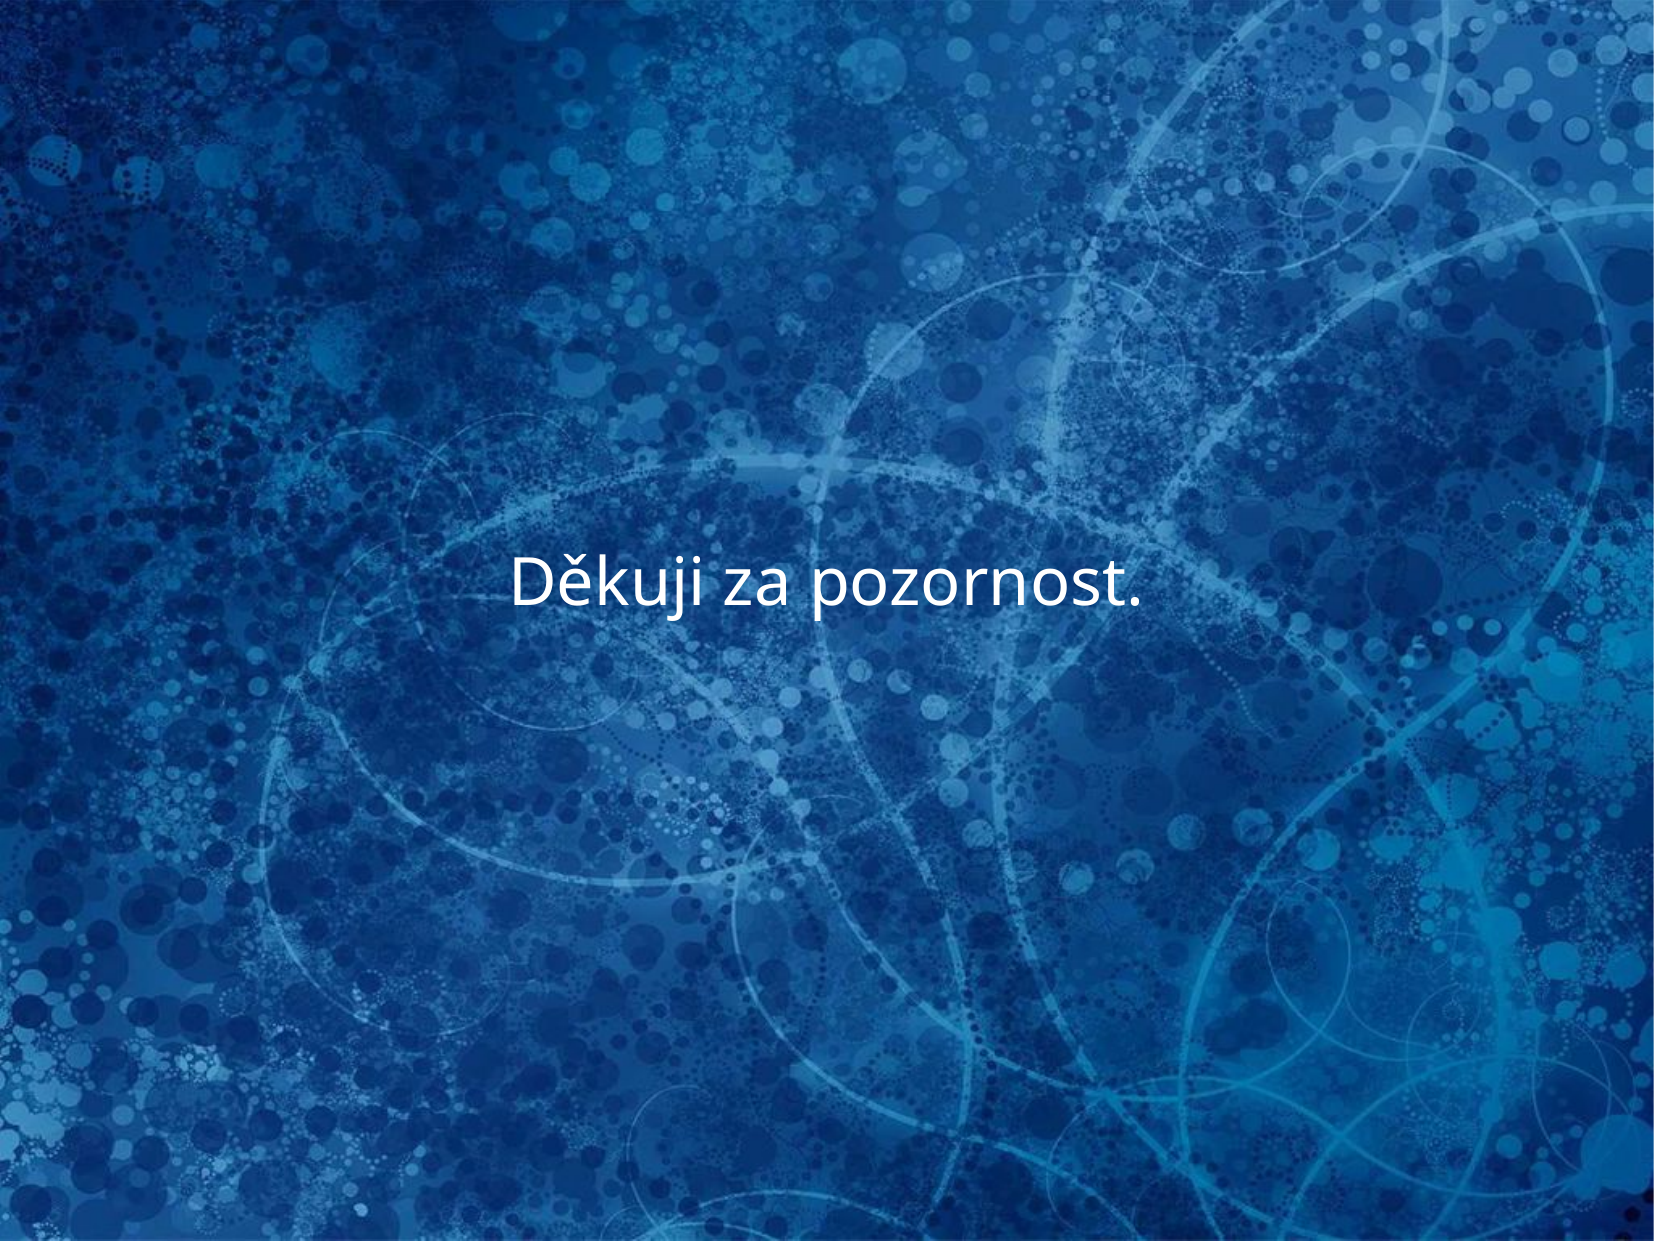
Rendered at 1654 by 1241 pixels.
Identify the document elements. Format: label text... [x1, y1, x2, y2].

picture [0, 0, 1654, 1241]
subtitle Děkuji za pozornost. [82, 49, 1571, 1109]
